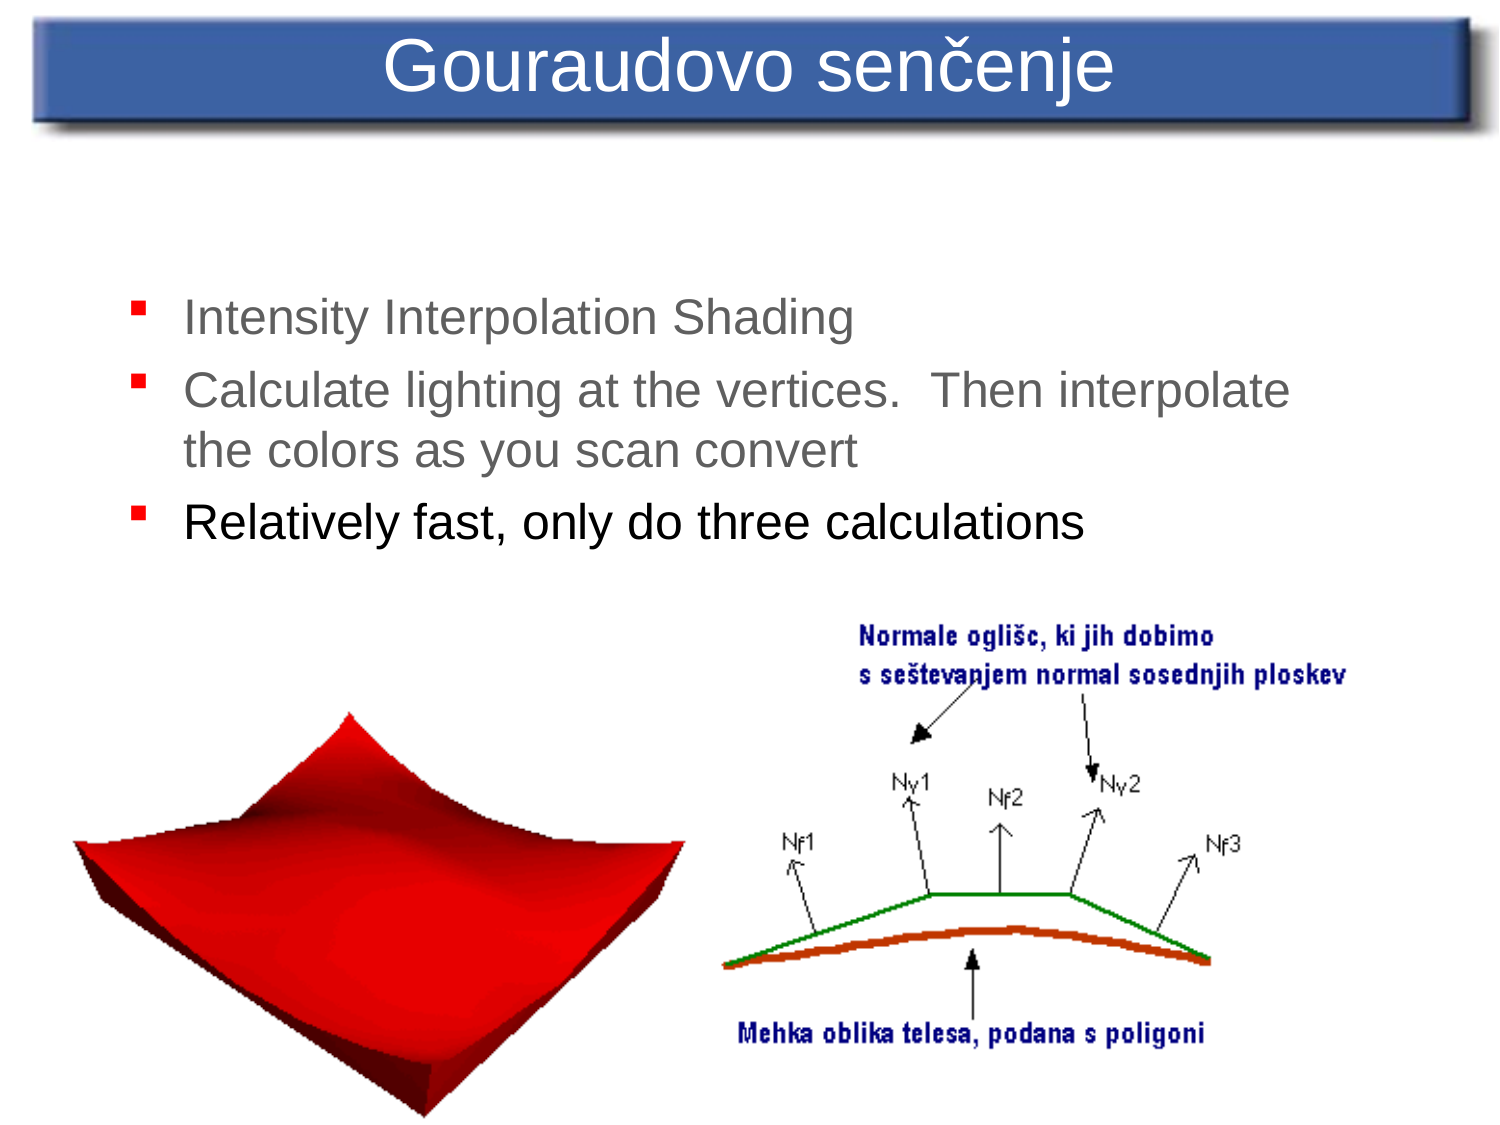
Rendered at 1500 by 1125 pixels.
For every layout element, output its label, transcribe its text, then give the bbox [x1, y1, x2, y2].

picture [31, 115, 1499, 142]
list Intensity Interpolation Shading Calculate lighting at the vertices. Then interpolate the colors as you scan convert Relatively fast, only do three calculations [112, 277, 1388, 1000]
picture [40, 619, 1352, 1125]
title Gouraudovo senčenje [0, 0, 1500, 115]
